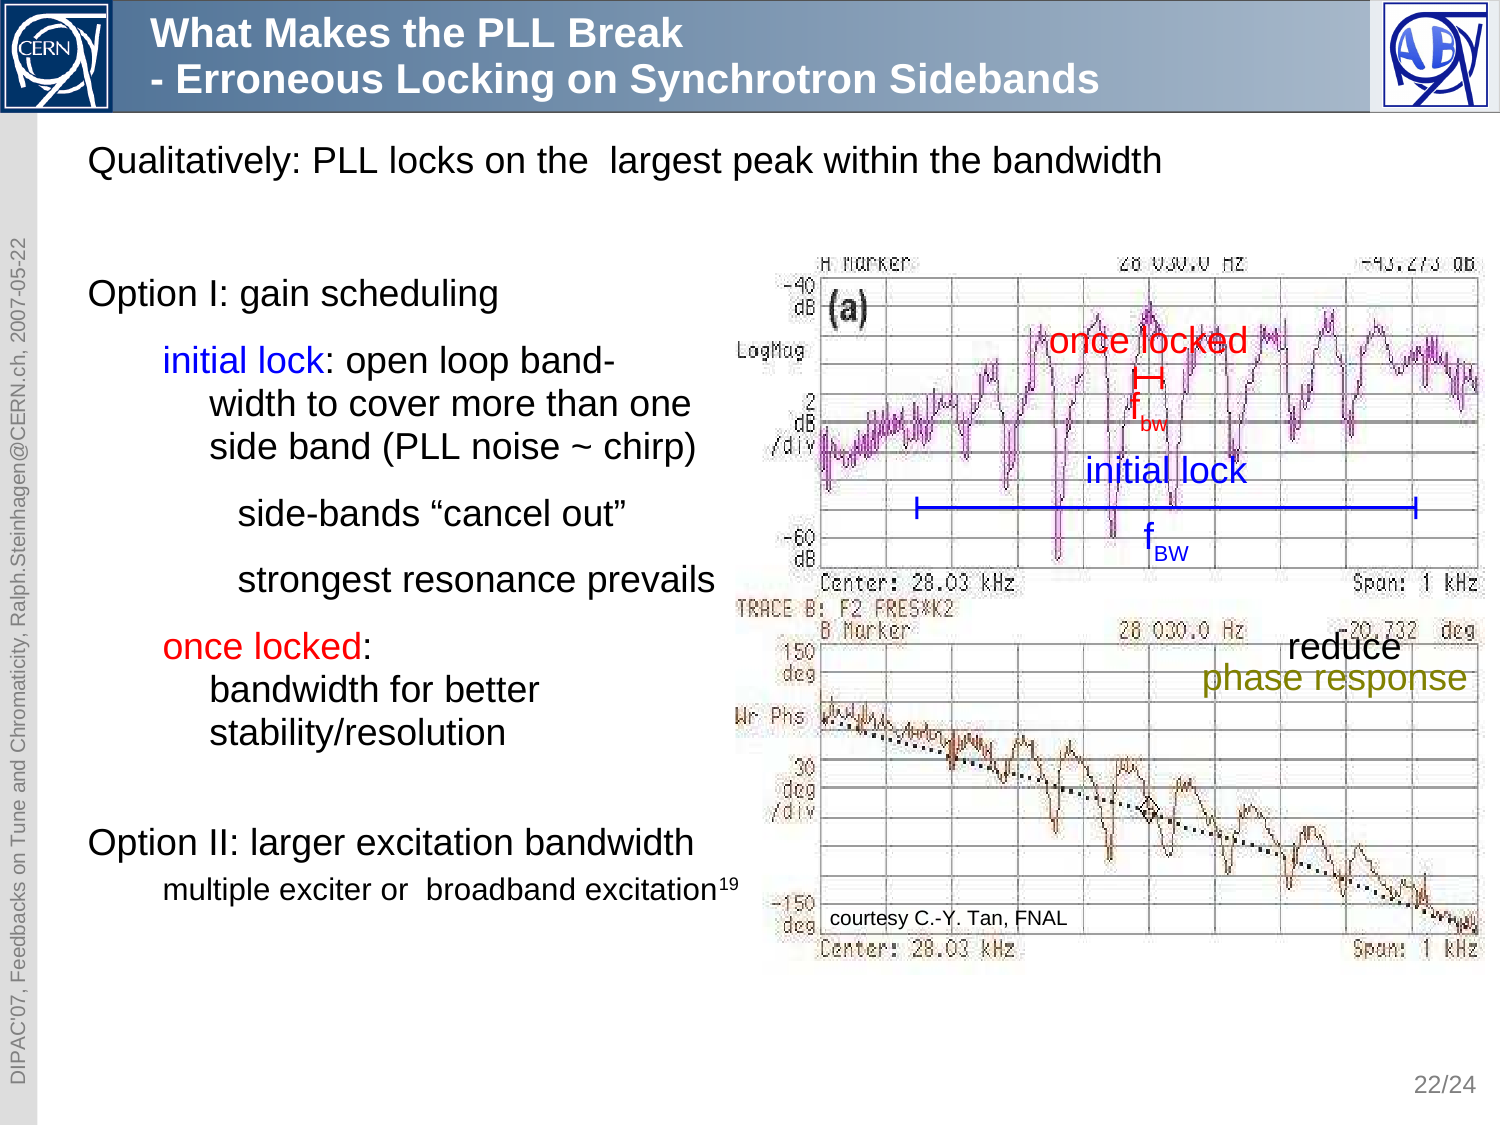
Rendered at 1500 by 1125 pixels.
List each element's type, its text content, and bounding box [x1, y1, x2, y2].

text_box courtesy C.-Y. Tan, FNAL [814, 899, 1079, 938]
picture [1382, 1, 1489, 108]
picture [1438, 257, 1500, 975]
picture [0, 0, 113, 113]
text_box phase response [1187, 649, 1483, 707]
title What Makes the PLL Break - Erroneous Locking on Synchrotron Sidebands [150, 7, 1201, 106]
list Qualitatively: PLL locks on the largest peak within the bandwidth Option I: gain scheduling initial lock: open loop band- width to cover more than one side band (PLL noise ~ chirp) side-bands “cancel out” strongest resonance prevails once locked: reduce bandwidth for better stability/resolution Option II: larger excitation bandwidth multiple exciter or broadband excitation19 [87, 137, 1438, 1016]
